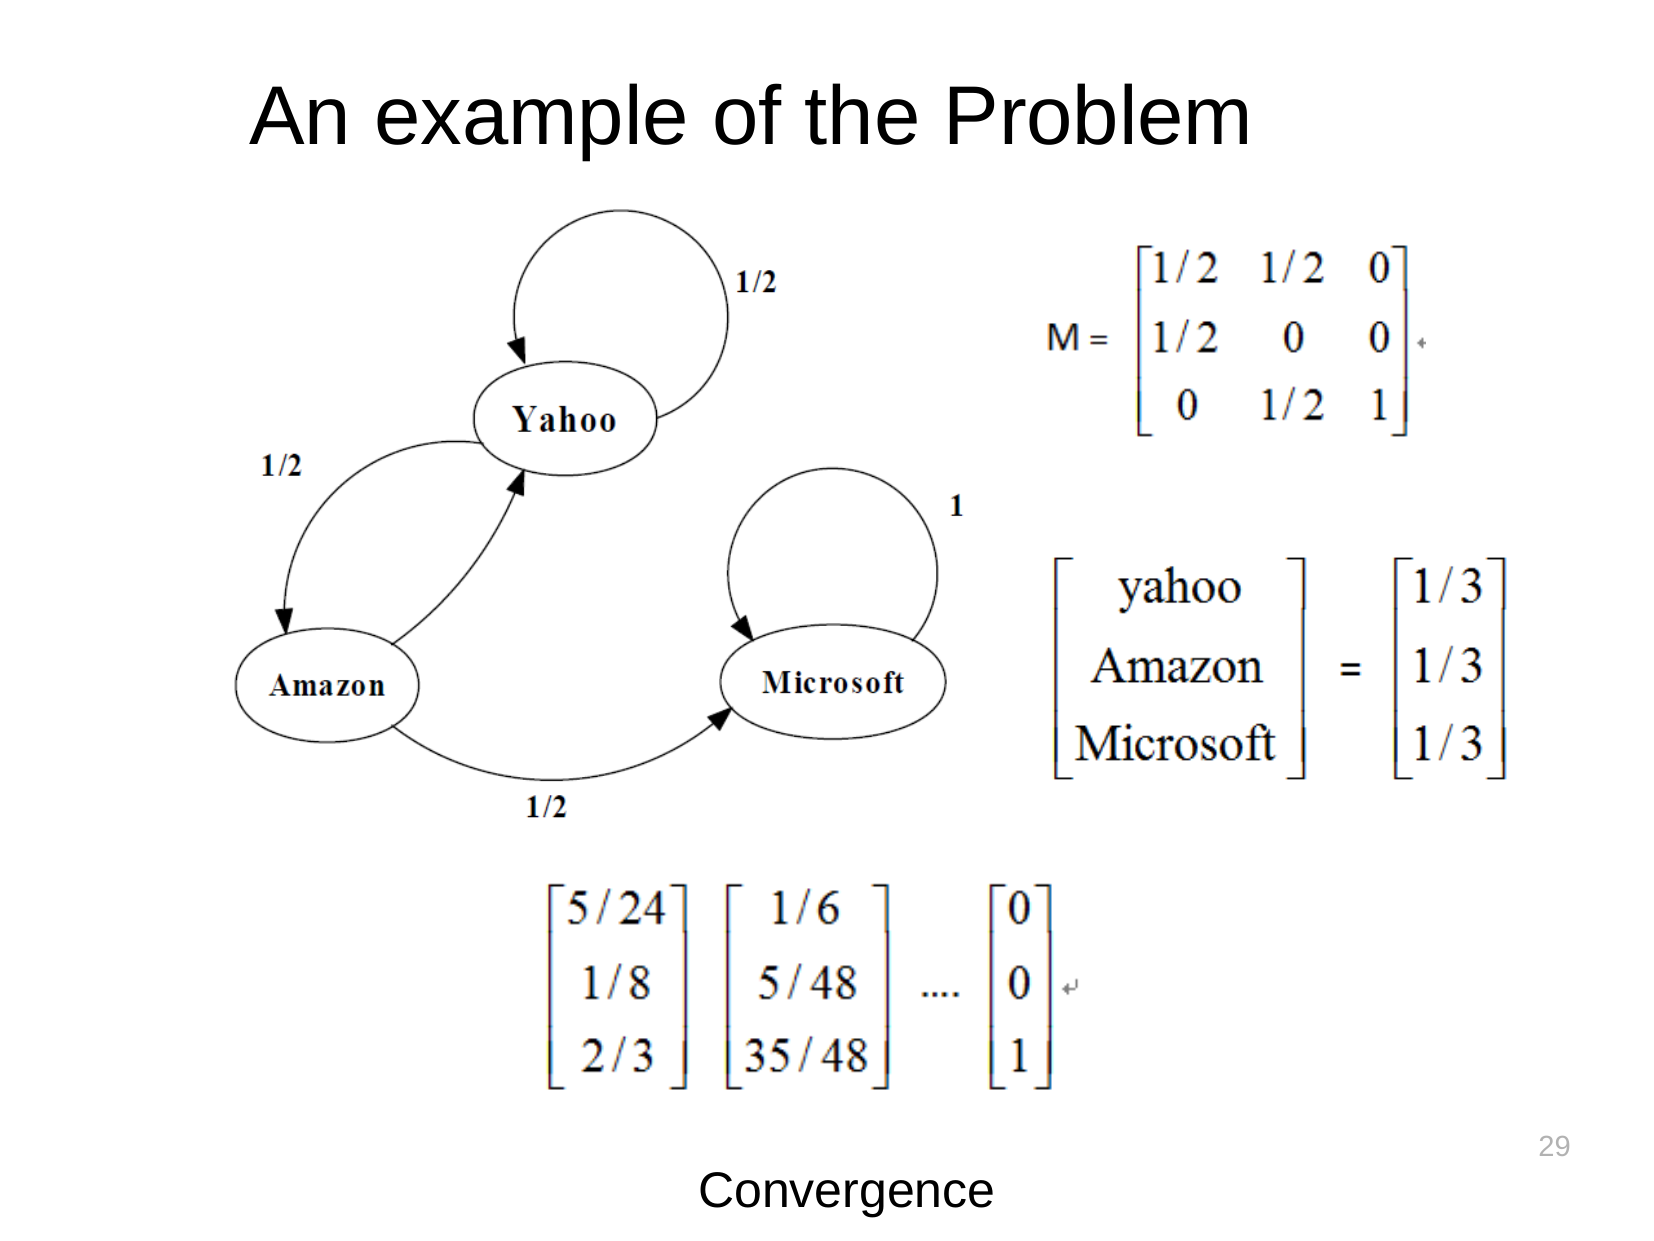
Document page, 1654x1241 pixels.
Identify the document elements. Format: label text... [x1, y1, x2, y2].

picture [1040, 236, 1426, 451]
picture [227, 194, 970, 829]
title An example of the Problem [199, 7, 1654, 215]
picture [514, 854, 1098, 1112]
picture [1034, 539, 1517, 790]
text_box Convergence [270, 1149, 1424, 1226]
